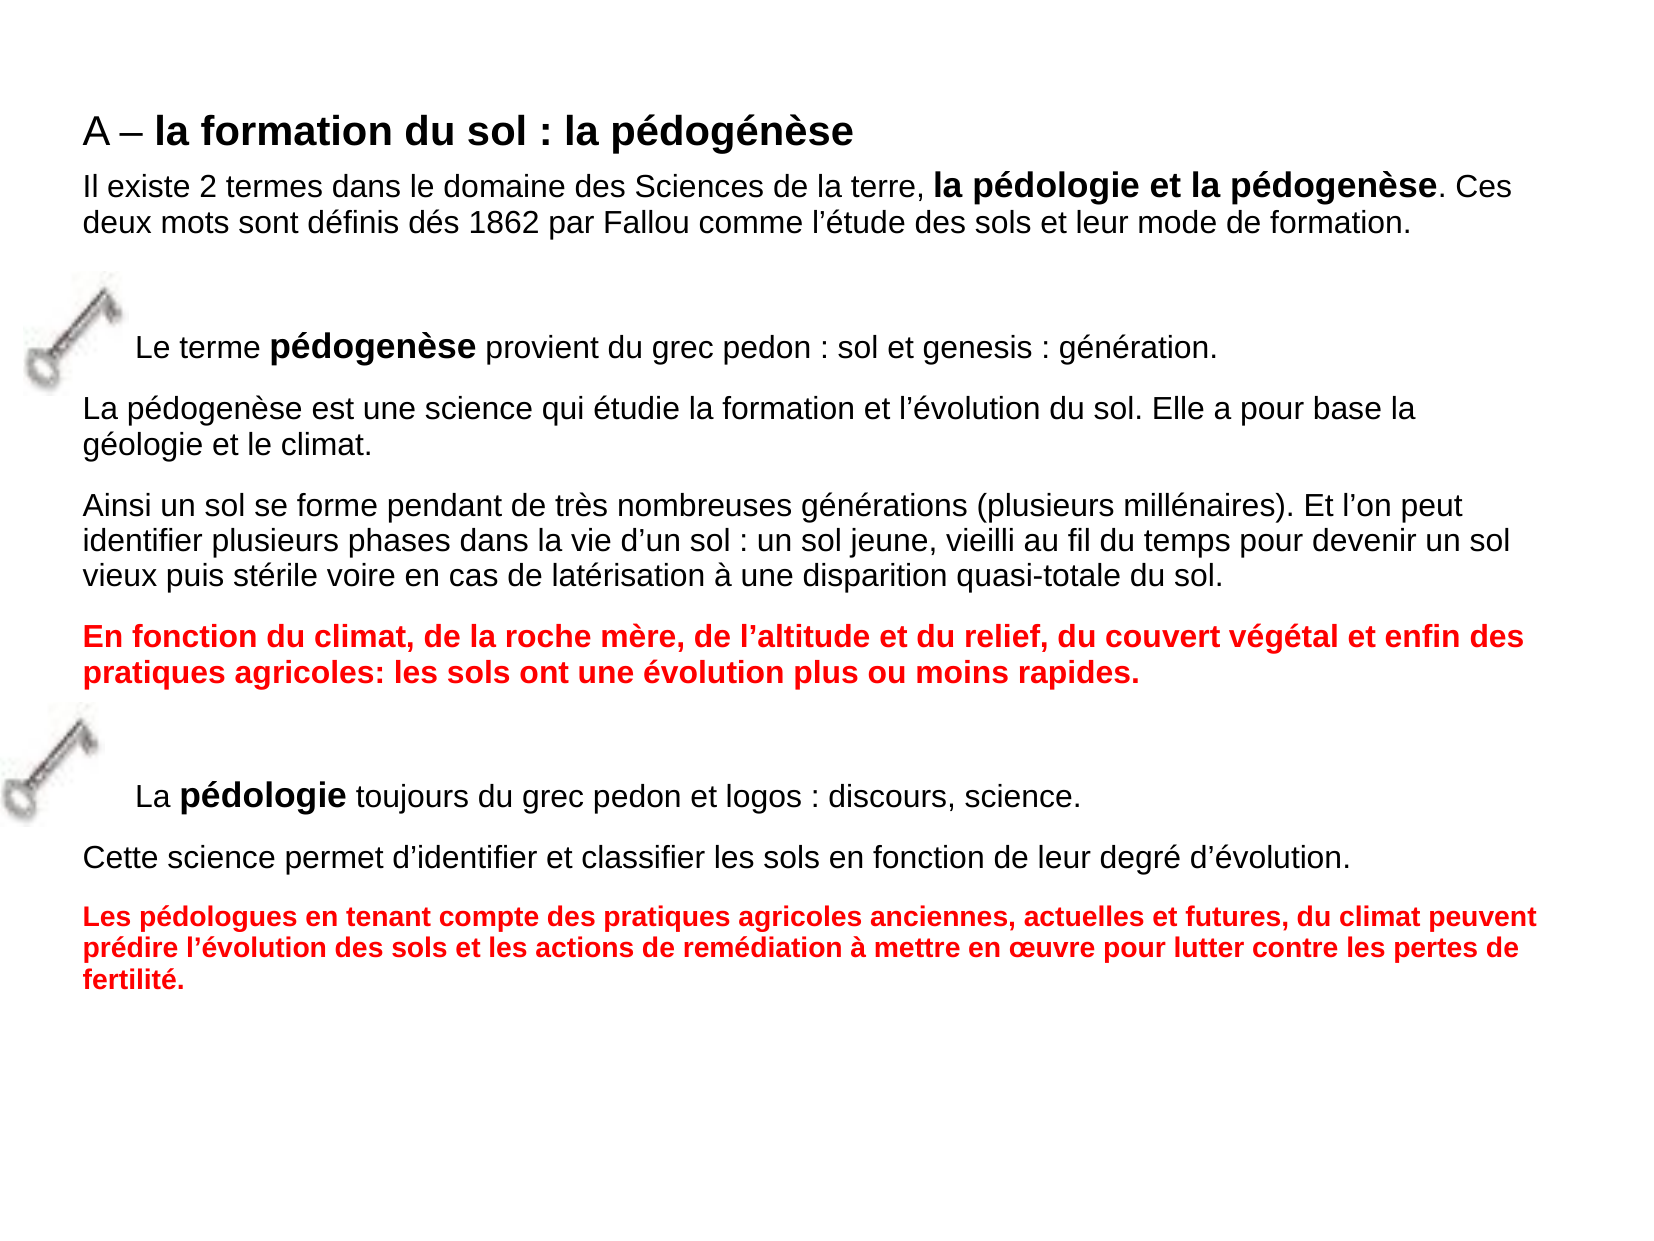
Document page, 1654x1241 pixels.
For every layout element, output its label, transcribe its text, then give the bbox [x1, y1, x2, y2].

picture [23, 271, 129, 396]
picture [0, 702, 107, 827]
title A – la formation du sol : la pédogénèse [82, 49, 1571, 213]
list Il existe 2 termes dans le domaine des Sciences de la terre, la pédologie et la pédogenèse. Ces deux mots sont définis dés 1862 par Fallou comme l’étude des sols et leur mode de formation. Le terme pédogenèse provient du grec pedon : sol et genesis : génération. La pédogenèse est une science qui étudie la formation et l’évolution du sol. Elle a pour base la géologie et le climat. Ainsi un sol se forme pendant de très nombreuses générations (plusieurs millénaires). Et l’on peut identifier plusieurs phases dans la vie d’un sol : un sol jeune, vieilli au fil du temps pour devenir un sol vieux puis stérile voire en cas de latérisation à une disparition quasi-totale du sol. En fonction du climat, de la roche mère, de l’altitude et du relief, du couvert végétal et enfin des pratiques agricoles: les sols ont une évolution plus ou moins rapides. La pédologie toujours du grec pedon et logos : discours, science. Cette science permet d’identifier et classifier les sols en fonction de leur degré d’évolution. Les pédologues en tenant compte des pratiques agricoles anciennes, actuelles et futures, du climat peuvent prédire l’évolution des sols et les actions de remédiation à mettre en œuvre pour lutter contre les pertes de fertilité. [82, 165, 1538, 1010]
